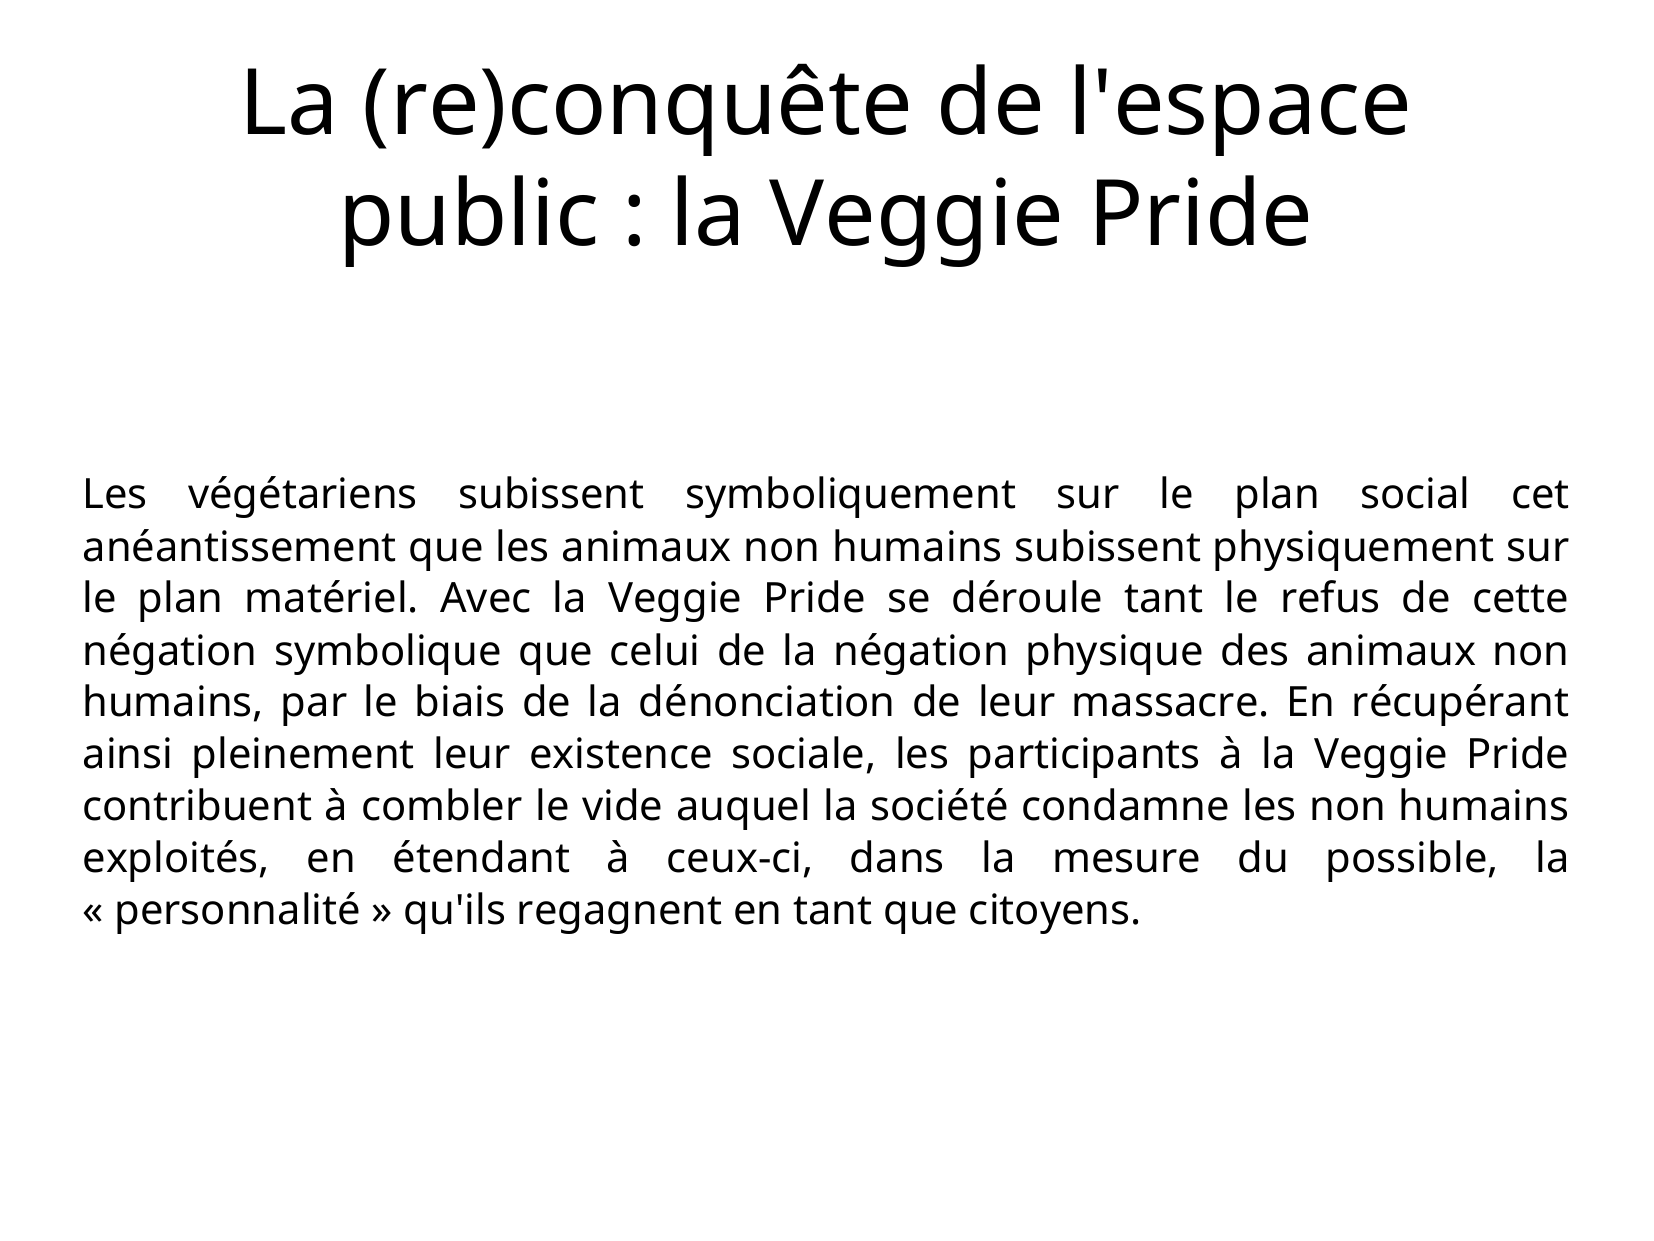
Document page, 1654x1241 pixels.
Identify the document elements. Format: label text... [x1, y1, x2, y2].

subtitle Les végétariens subissent symboliquement sur le plan social cet anéantissement que les animaux non humains subissent physiquement sur le plan matériel. Avec la Veggie Pride se déroule tant le refus de cette négation symbolique que celui de la négation physique des animaux non humains, par le biais de la dénonciation de leur massacre. En récupérant ainsi pleinement leur existence sociale, les participants à la Veggie Pride contribuent à combler le vide auquel la société condamne les non humains exploités, en étendant à ceux-ci, dans la mesure du possible, la « personnalité » qu'ils regagnent en tant que citoyens. [82, 297, 1571, 1101]
title La (re)conquête de l'espace public : la Veggie Pride [82, 41, 1571, 264]
